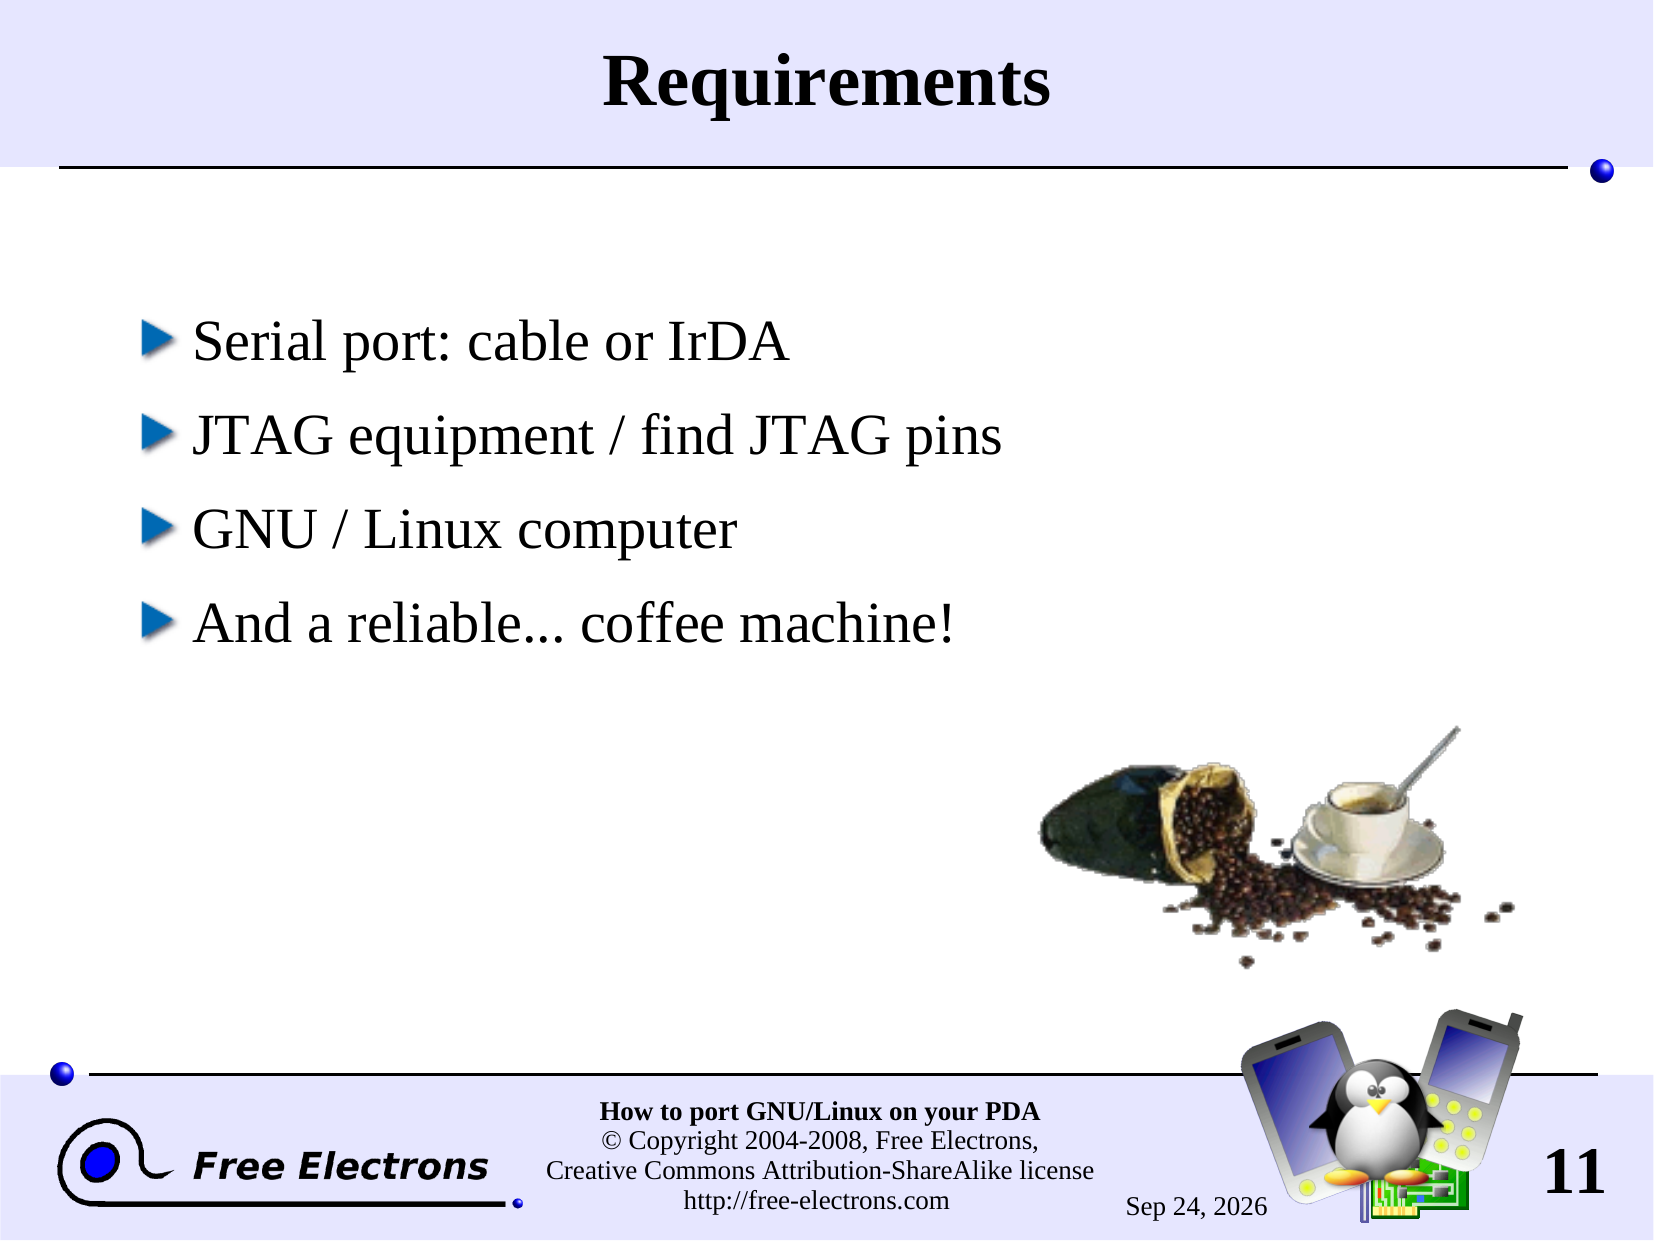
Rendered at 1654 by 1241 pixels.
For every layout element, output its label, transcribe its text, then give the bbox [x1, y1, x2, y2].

picture [50, 1107, 527, 1216]
title Requirements [121, 12, 1534, 149]
list Serial port: cable or IrDA JTAG equipment / find JTAG pins GNU / Linux computer And a reliable... coffee machine! [121, 308, 1534, 753]
picture [1034, 661, 1538, 1241]
